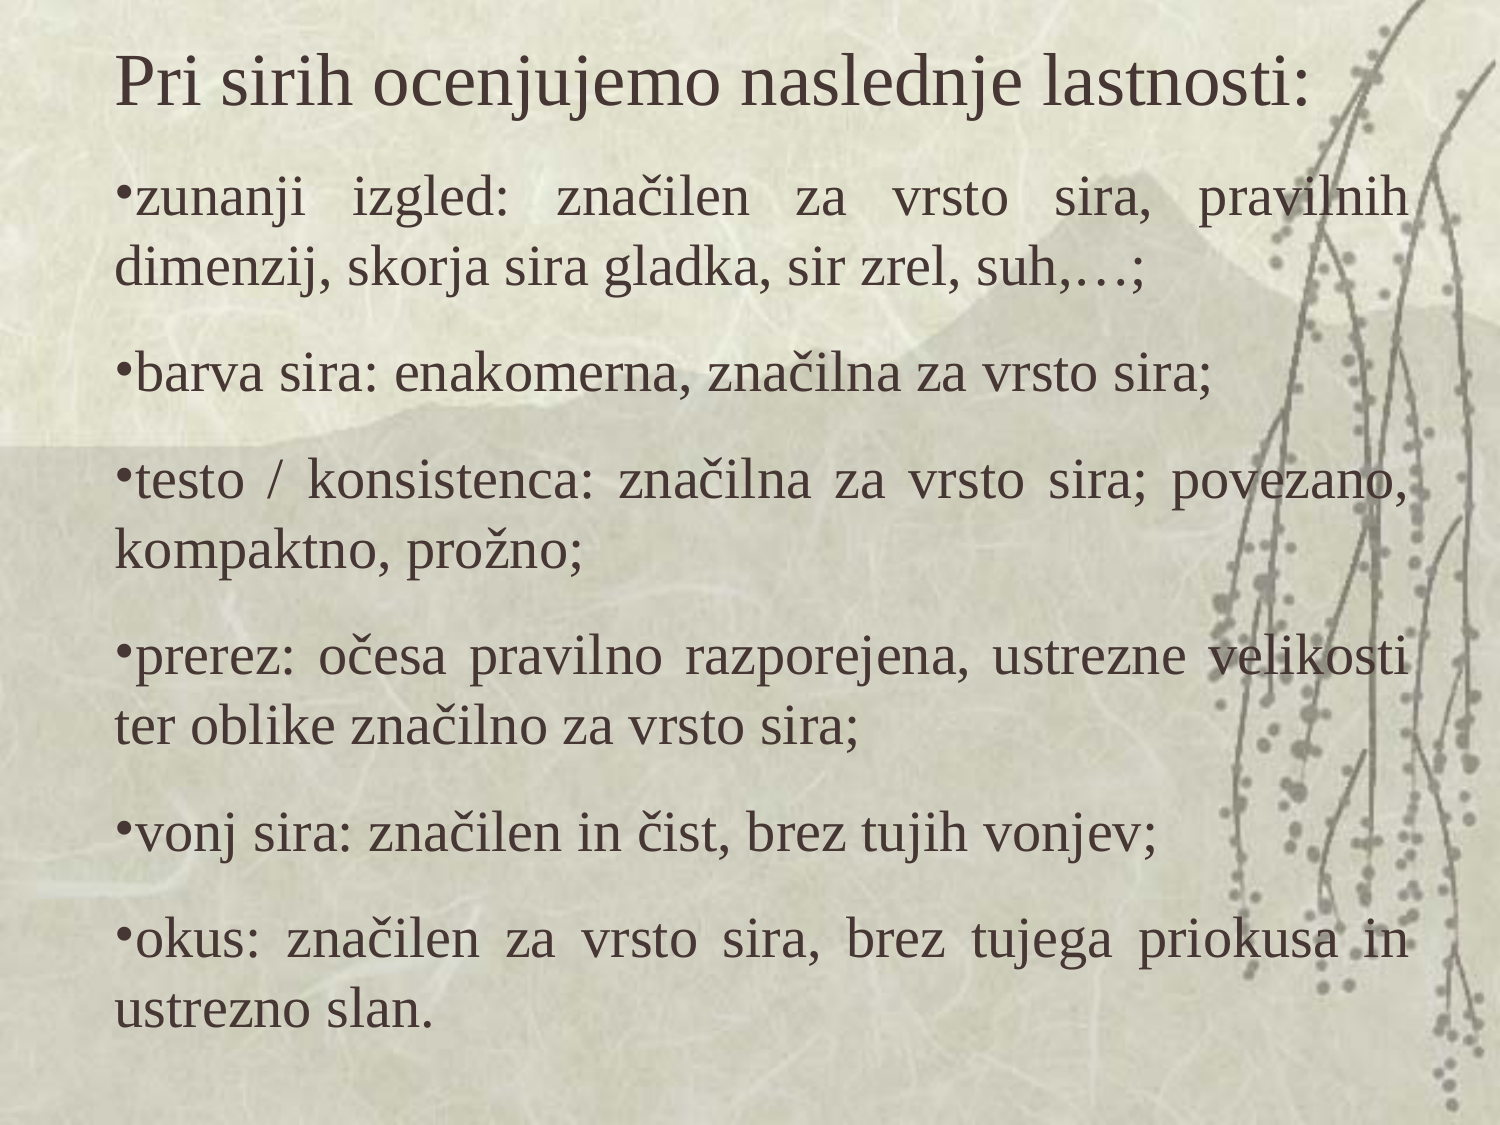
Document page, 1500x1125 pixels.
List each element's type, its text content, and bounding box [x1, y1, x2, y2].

picture [0, 0, 1500, 1125]
text_box Pri sirih ocenjujemo naslednje lastnosti: zunanji izgled: značilen za vrsto sira, pravilnih dimenzij, skorja sira gladka, sir zrel, suh,…; barva sira: enakomerna, značilna za vrsto sira; testo / konsistenca: značilna za vrsto sira; povezano, kompaktno, prožno; prerez: očesa pravilno razporejena, ustrezne velikosti ter oblike značilno za vrsto sira; vonj sira: značilen in čist, brez tujih vonjev; okus: značilen za vrsto sira, brez tujega priokusa in ustrezno slan. [99, 23, 1426, 1125]
